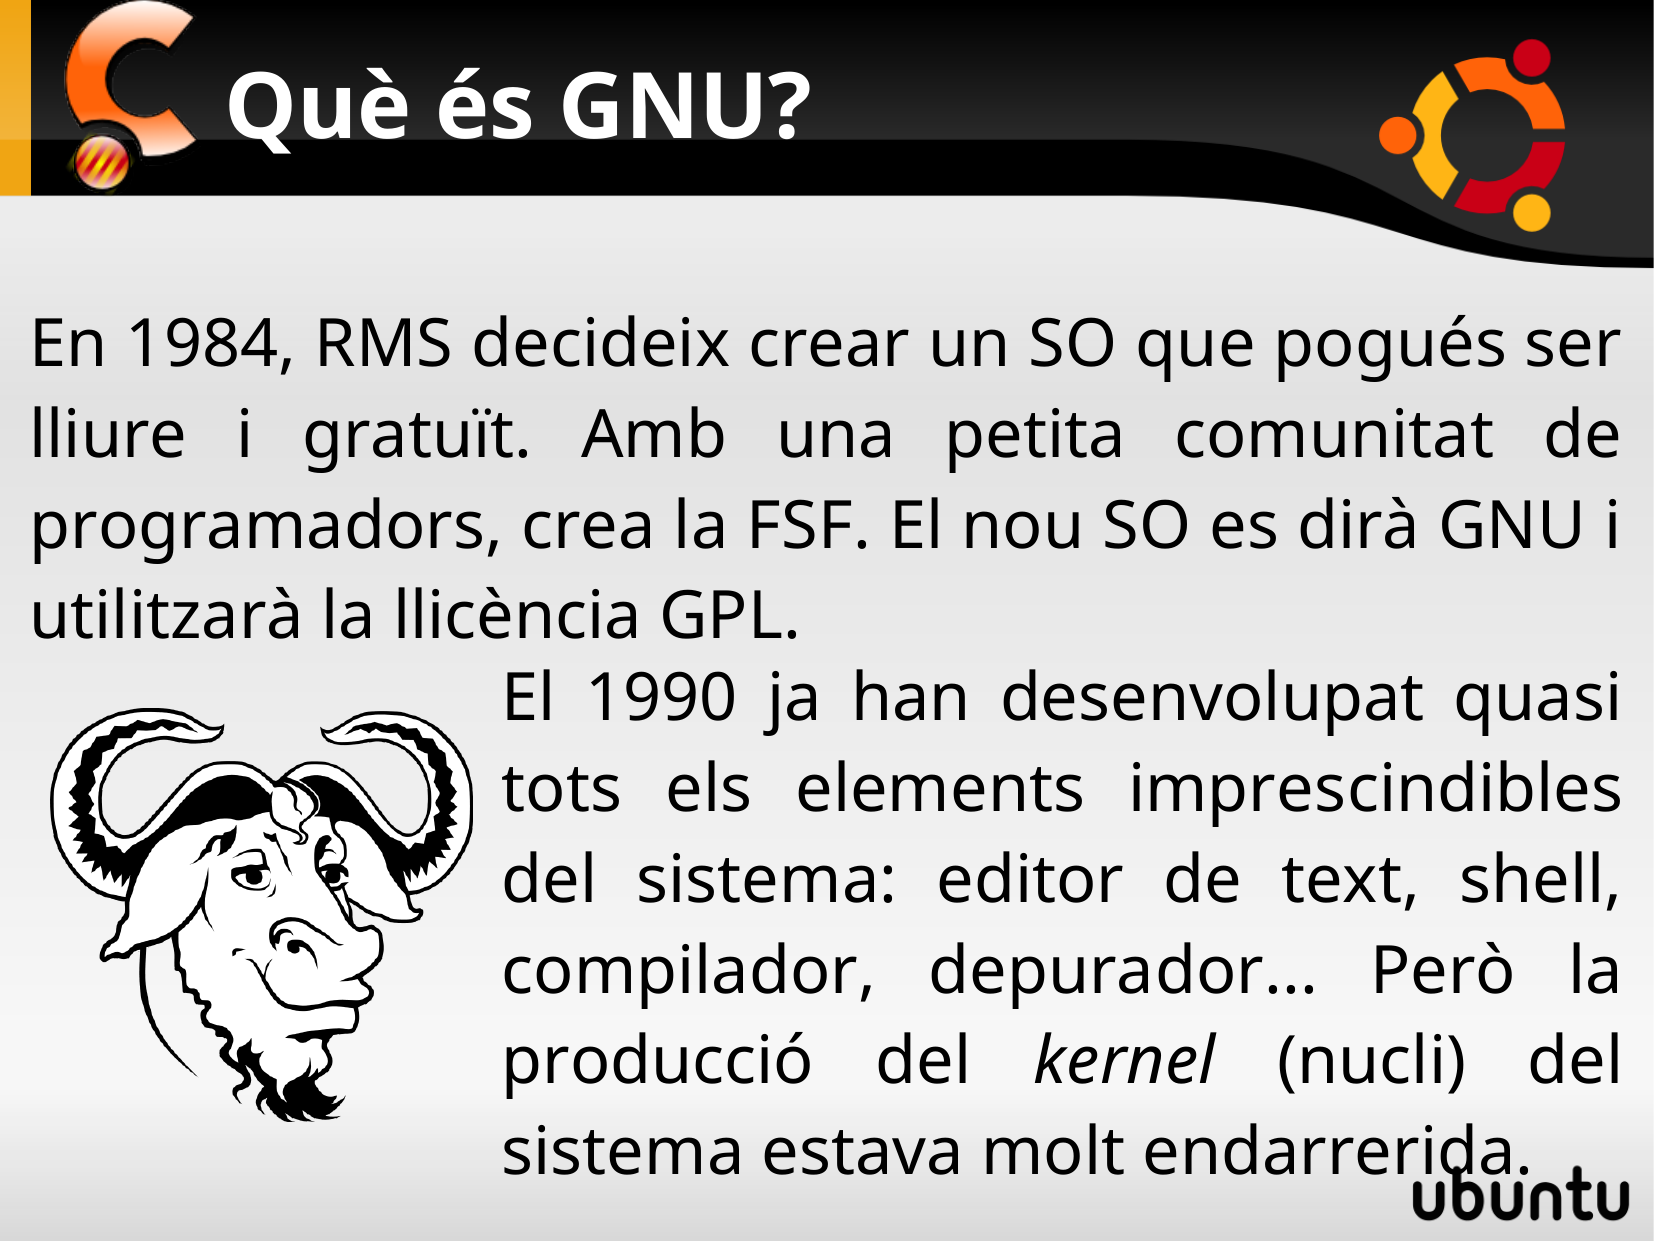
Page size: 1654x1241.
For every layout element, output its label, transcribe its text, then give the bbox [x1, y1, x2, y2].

title Què és GNU? [76, 0, 1565, 208]
text_box En 1984, RMS decideix crear un SO que pogués ser lliure i gratuït. Amb una petita comunitat de programadors, crea la FSF. El nou SO es dirà GNU i utilitzarà la llicència GPL. [29, 295, 1625, 621]
picture [0, 0, 1654, 1241]
text_box El 1990 ja han desenvolupat quasi tots els elements impres­cindibles del sistema: editor de text, shell, compilador, depura­dor... Però la producció del ker­nel (nucli) del sistema estava molt endarrerida. [501, 649, 1625, 1195]
